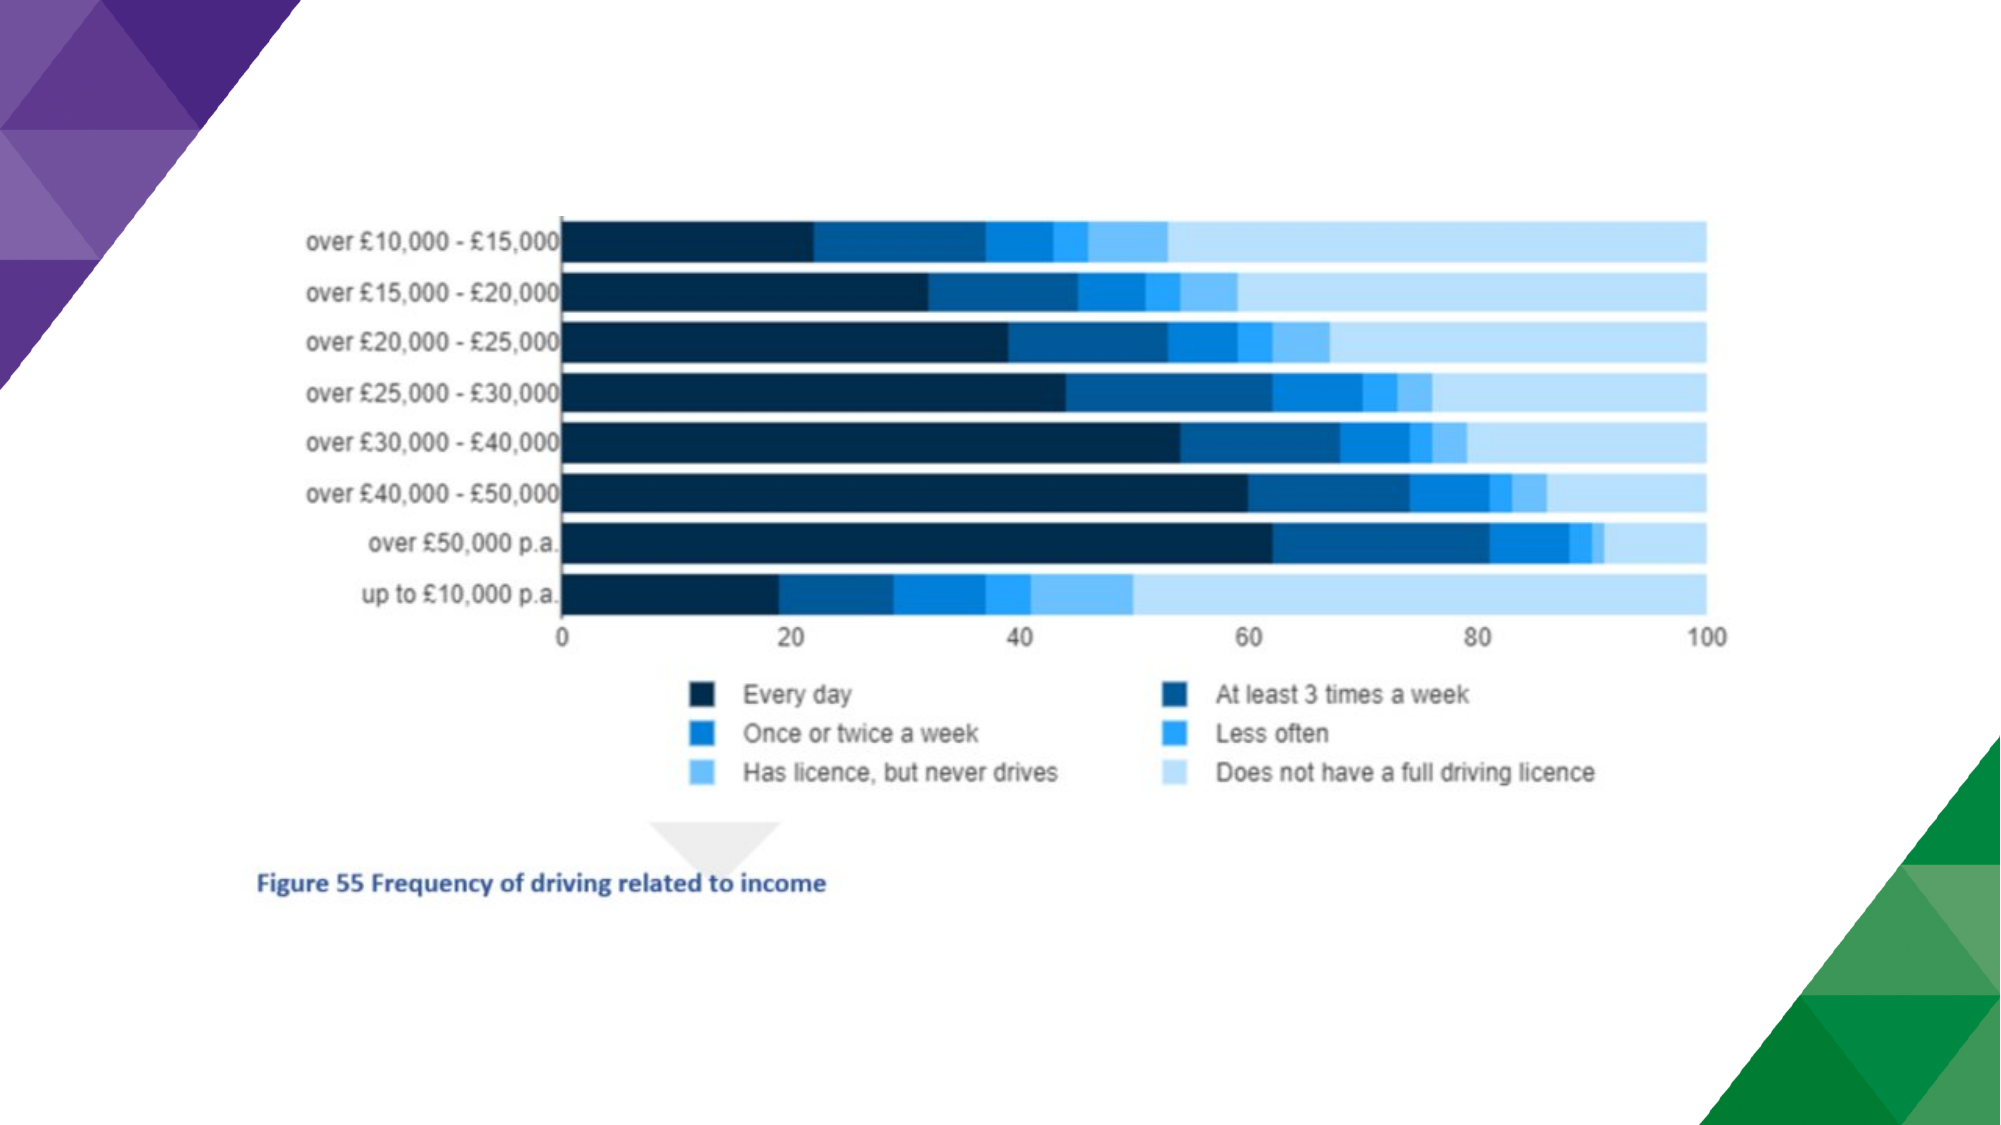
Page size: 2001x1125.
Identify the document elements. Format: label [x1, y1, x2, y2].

picture [242, 216, 1758, 909]
